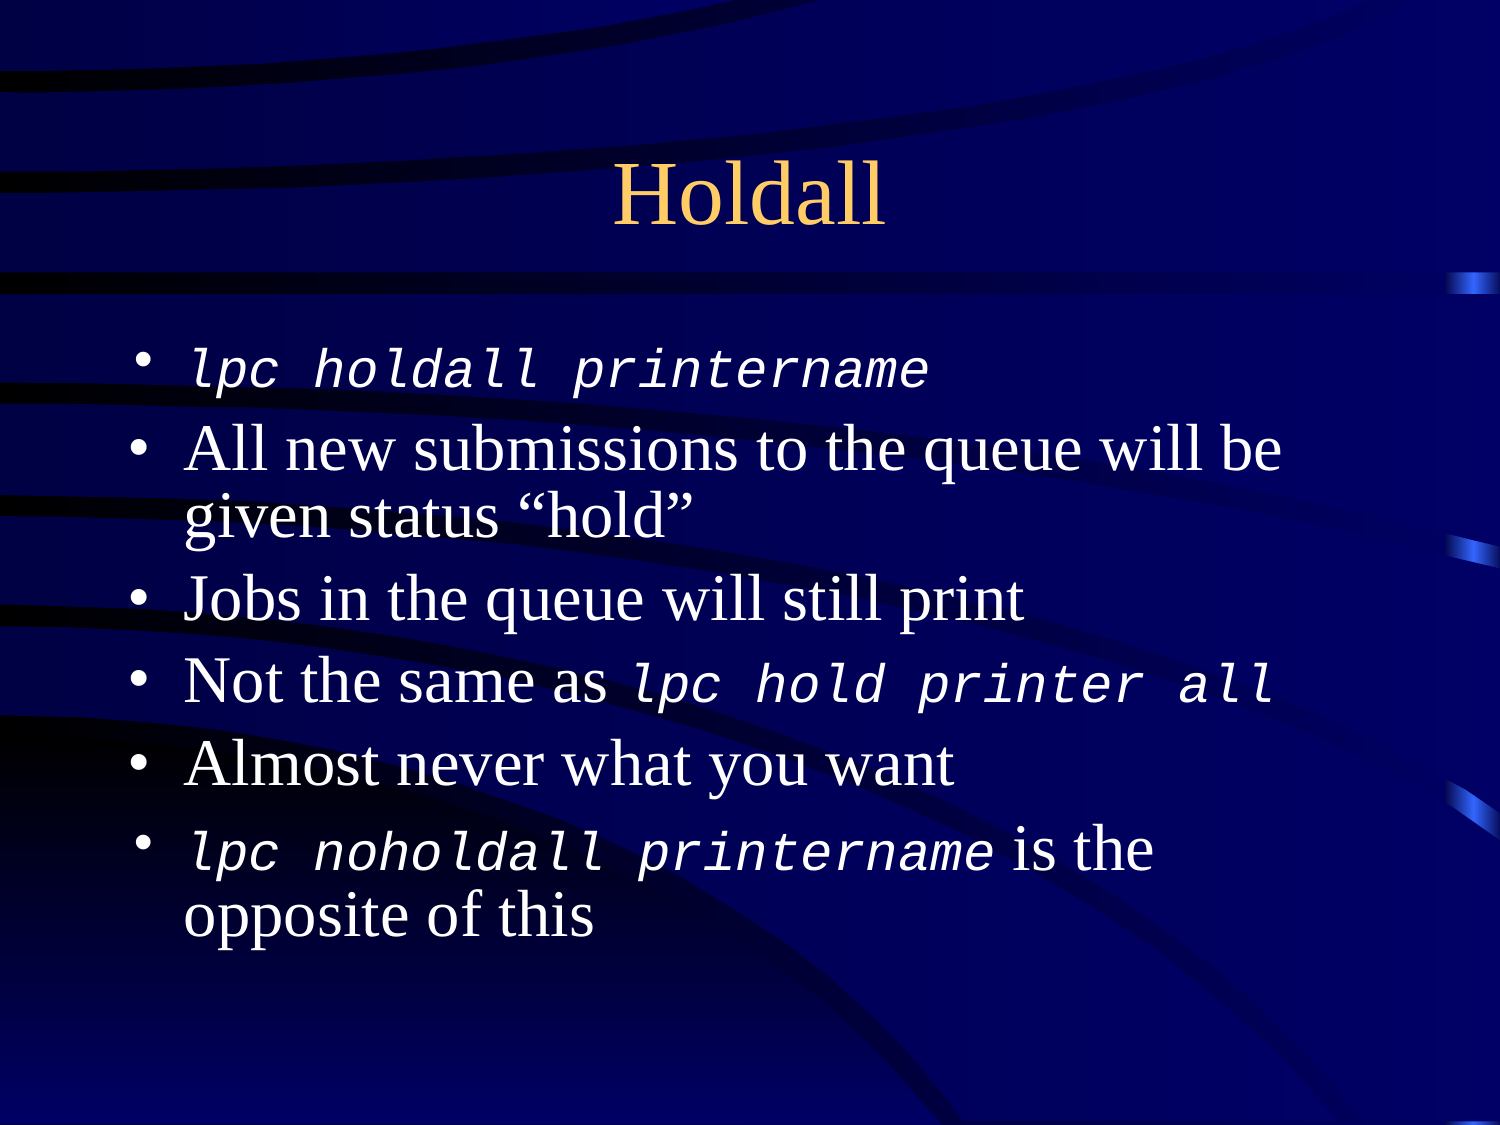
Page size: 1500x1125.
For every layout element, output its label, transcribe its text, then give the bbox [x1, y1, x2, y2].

list lpc holdall printername All new submissions to the queue will be given status “hold” Jobs in the queue will still print Not the same as lpc hold printer all Almost never what you want lpc noholdall printername is the opposite of this [112, 324, 1388, 1001]
title Holdall [112, 99, 1388, 288]
